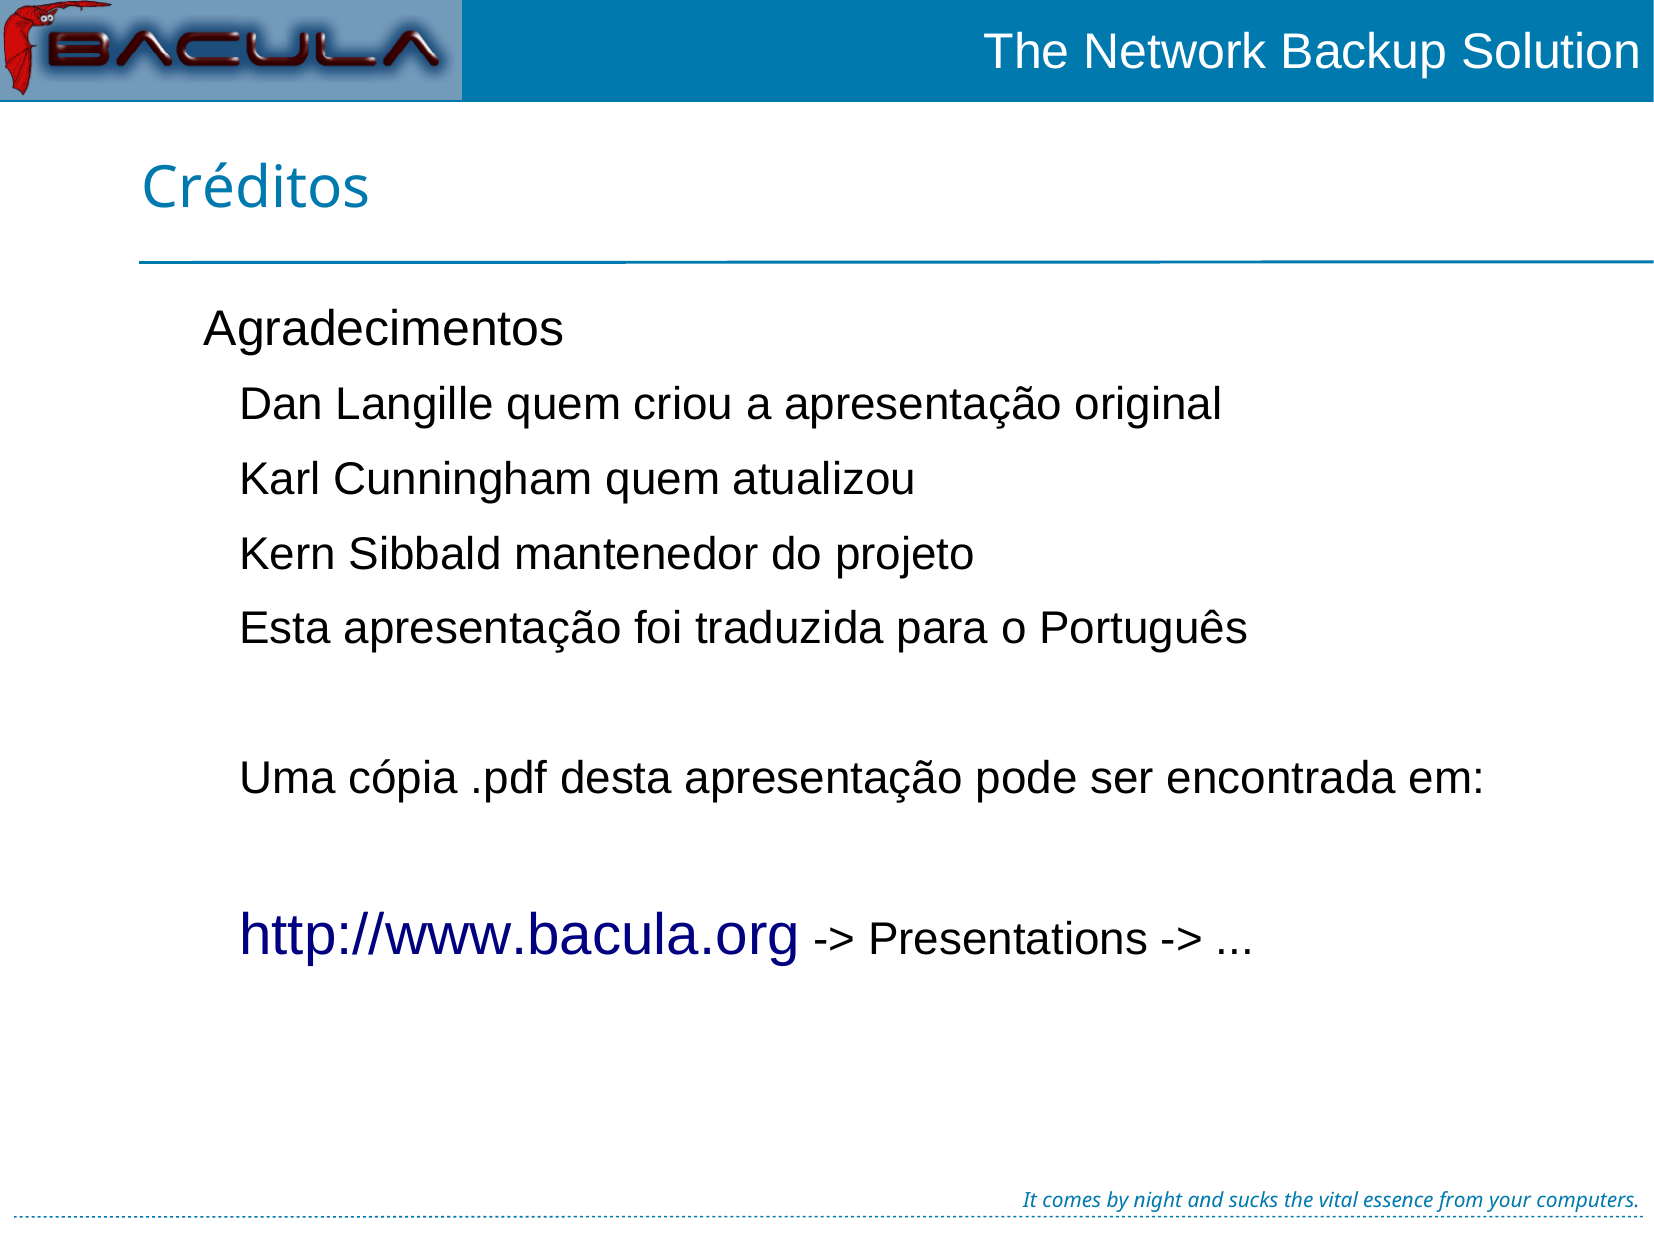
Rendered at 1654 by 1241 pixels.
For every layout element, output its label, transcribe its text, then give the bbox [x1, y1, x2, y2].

picture [0, 0, 461, 99]
list Agradecimentos Dan Langille quem criou a apresentação original Karl Cunningham quem atualizou Kern Sibbald mantenedor do projeto Esta apresentação foi traduzida para o Português Uma cópia .pdf desta apresentação pode ser encontrada em: http://www.bacula.org -> Presentations -> ... [144, 300, 1538, 1117]
title Créditos [141, 112, 1501, 226]
